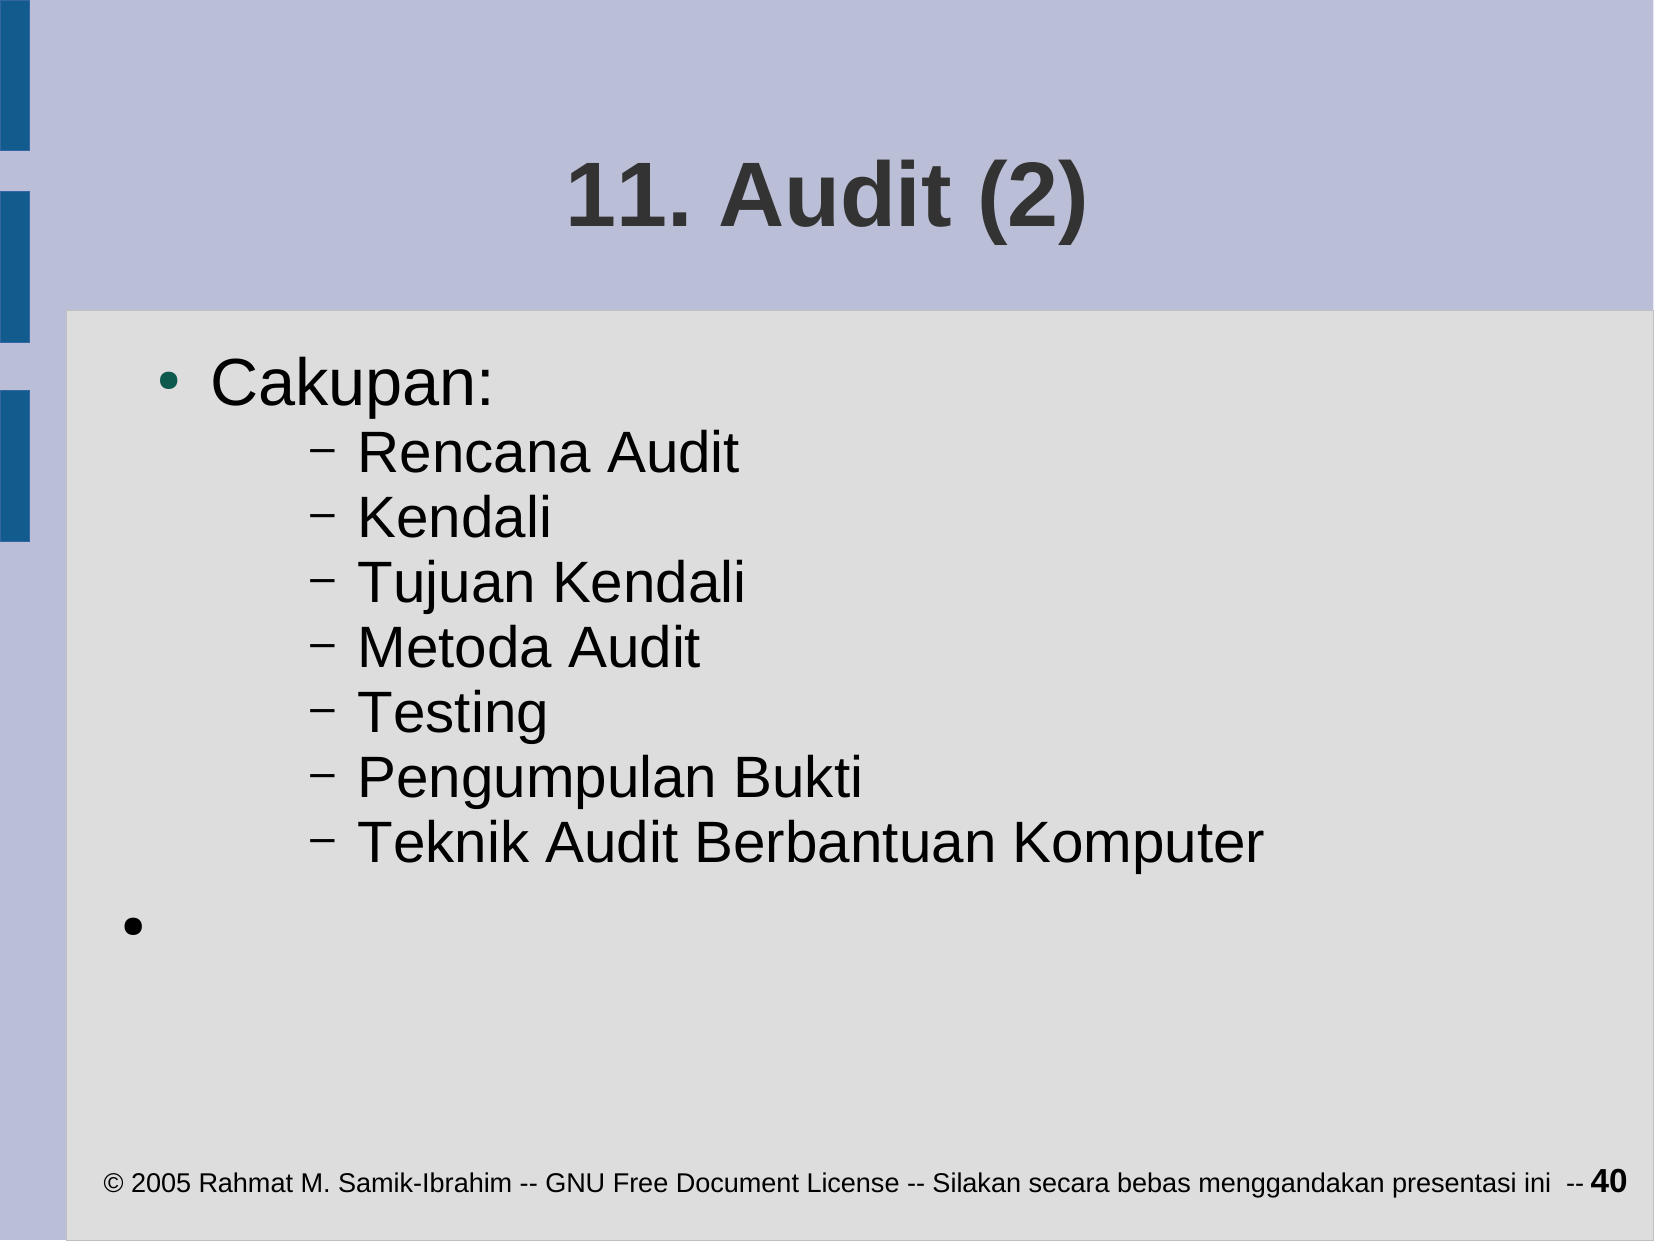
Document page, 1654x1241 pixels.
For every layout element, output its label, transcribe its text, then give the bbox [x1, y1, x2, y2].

title 11. Audit (2) [121, 91, 1534, 299]
list Cakupan: Rencana Audit Kendali Tujuan Kendali Metoda Audit Testing Pengumpulan Bukti Teknik Audit Berbantuan Komputer [121, 344, 1534, 1127]
